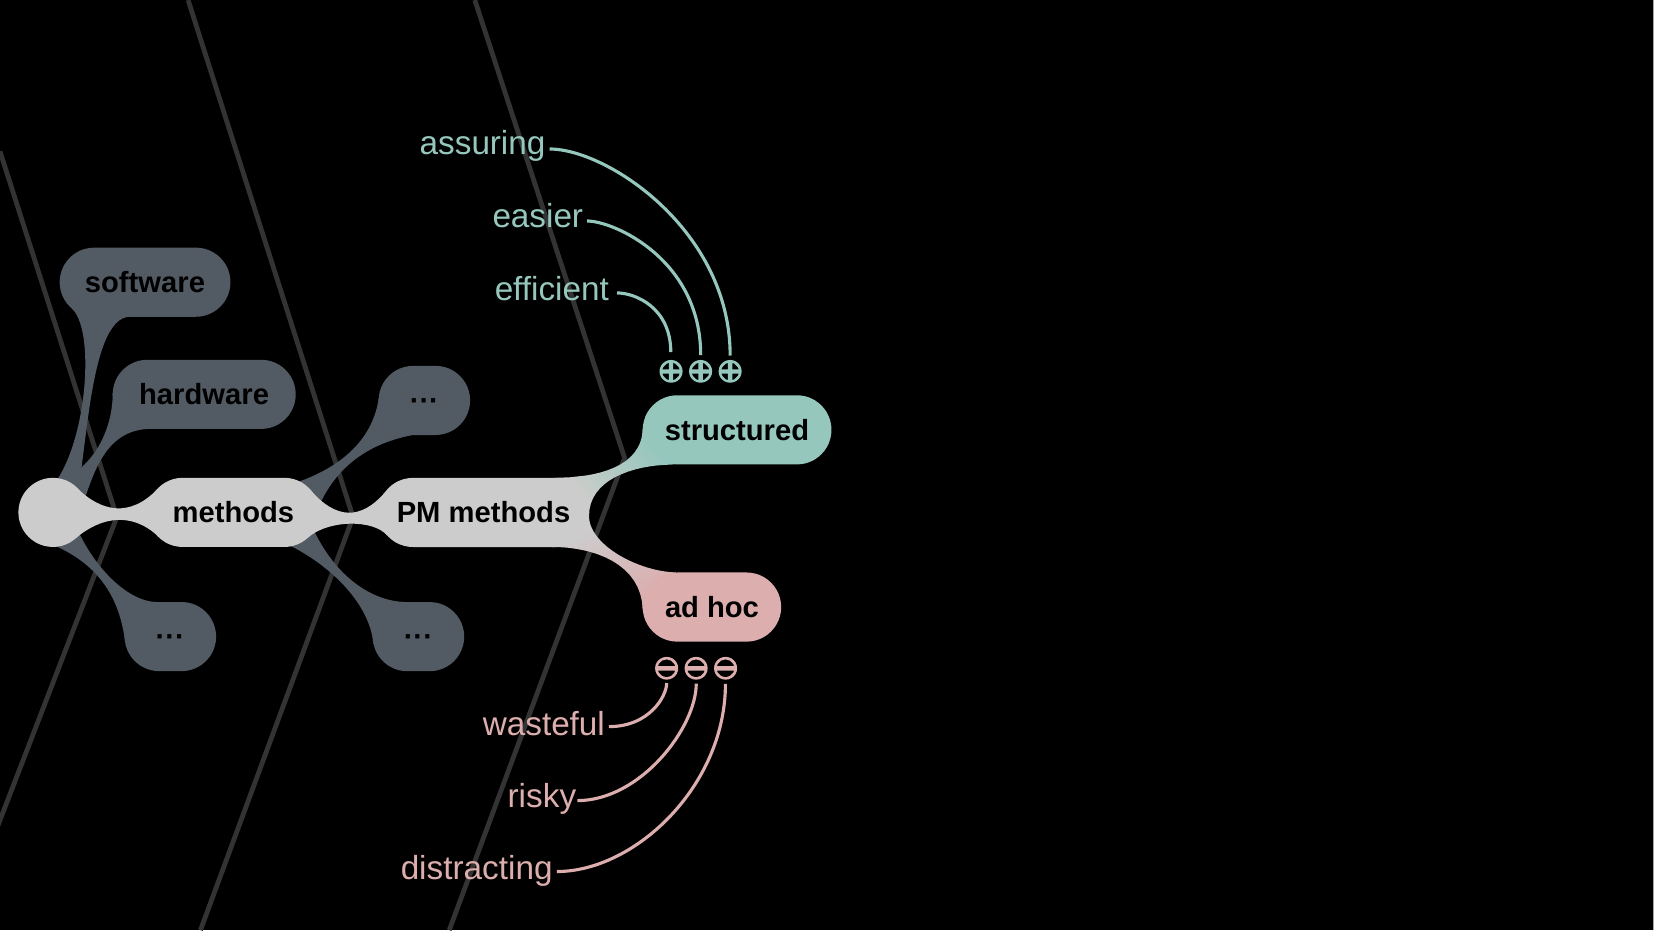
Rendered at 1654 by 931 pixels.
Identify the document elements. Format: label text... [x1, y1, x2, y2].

text_box easier [477, 190, 598, 243]
text_box [555, 513, 671, 602]
text_box risky [492, 770, 591, 822]
text_box PM methods [385, 477, 590, 548]
text_box ··· [372, 602, 465, 672]
text_box [659, 359, 683, 383]
text_box [718, 359, 742, 383]
text_box assuring [404, 117, 561, 170]
text_box [292, 402, 413, 635]
text_box [689, 359, 713, 383]
text_box [655, 656, 679, 680]
text_box wasteful [468, 697, 620, 750]
text_box ··· [378, 365, 471, 436]
text_box structured [642, 395, 832, 465]
text_box [557, 435, 672, 512]
text_box [684, 656, 708, 680]
text_box [18, 311, 158, 635]
text_box [714, 656, 738, 680]
text_box ad hoc [642, 572, 782, 642]
text_box methods [148, 477, 309, 547]
text_box hardware [112, 359, 296, 429]
text_box efficient [480, 263, 624, 316]
text_box distracting [386, 842, 568, 895]
text_box ··· [124, 602, 217, 672]
text_box software [59, 247, 231, 317]
